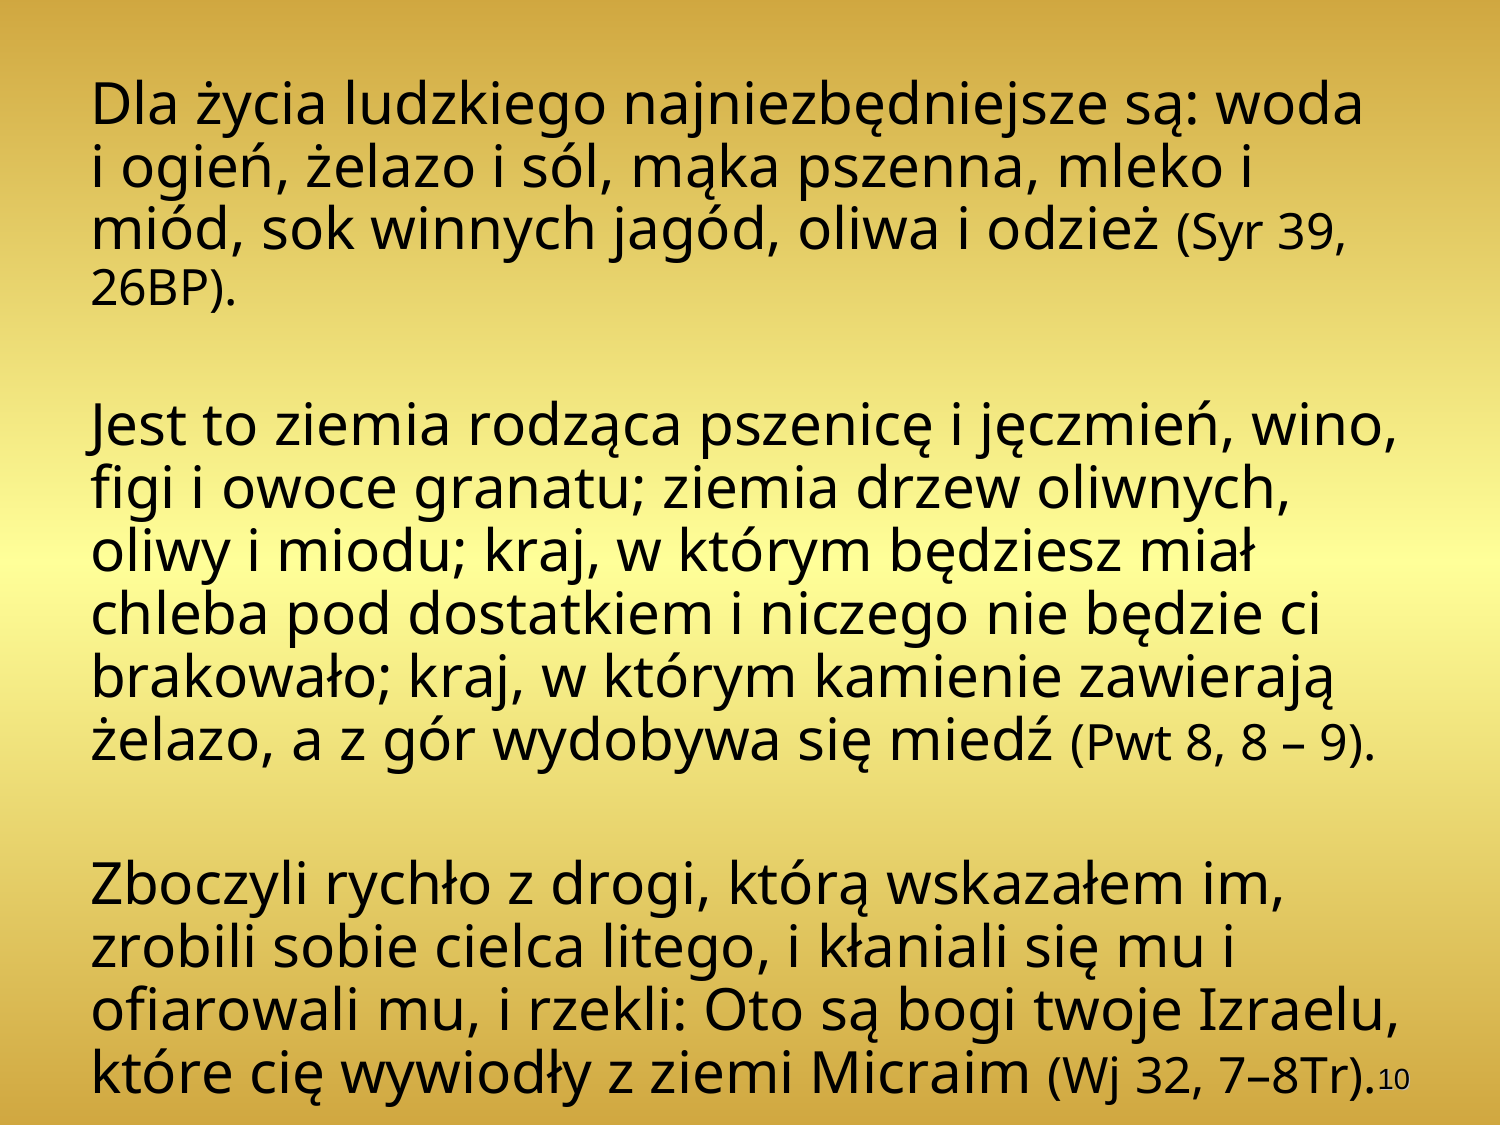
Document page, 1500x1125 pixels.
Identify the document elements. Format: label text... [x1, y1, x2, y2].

text_box <numer> [1074, 1094, 1112, 1103]
text_box <numer> [1115, 1094, 1426, 1103]
list Dla życia ludzkiego najniezbędniejsze są: woda i ogień, żelazo i sól, mąka pszenna, mleko i miód, sok winnych jagód, oliwa i odzież (Syr 39, 26BP). Jest to ziemia rodząca pszenicę i jęczmień, wino, figi i owoce granatu; ziemia drzew oliwnych, oliwy i miodu; kraj, w którym będziesz miał chleba pod dostatkiem i niczego nie będzie ci brakowało; kraj, w którym kamienie zawierają żelazo, a z gór wydobywa się miedź (Pwt 8, 8 – 9). Zboczyli rychło z drogi, którą wskazałem im, zrobili sobie cielca litego, i kłaniali się mu i ofiarowali mu, i rzekli: Oto są bogi twoje Izraelu, które cię wywiodły z ziemi Micraim (Wj 32, 7–8Tr). [75, 66, 1426, 1094]
